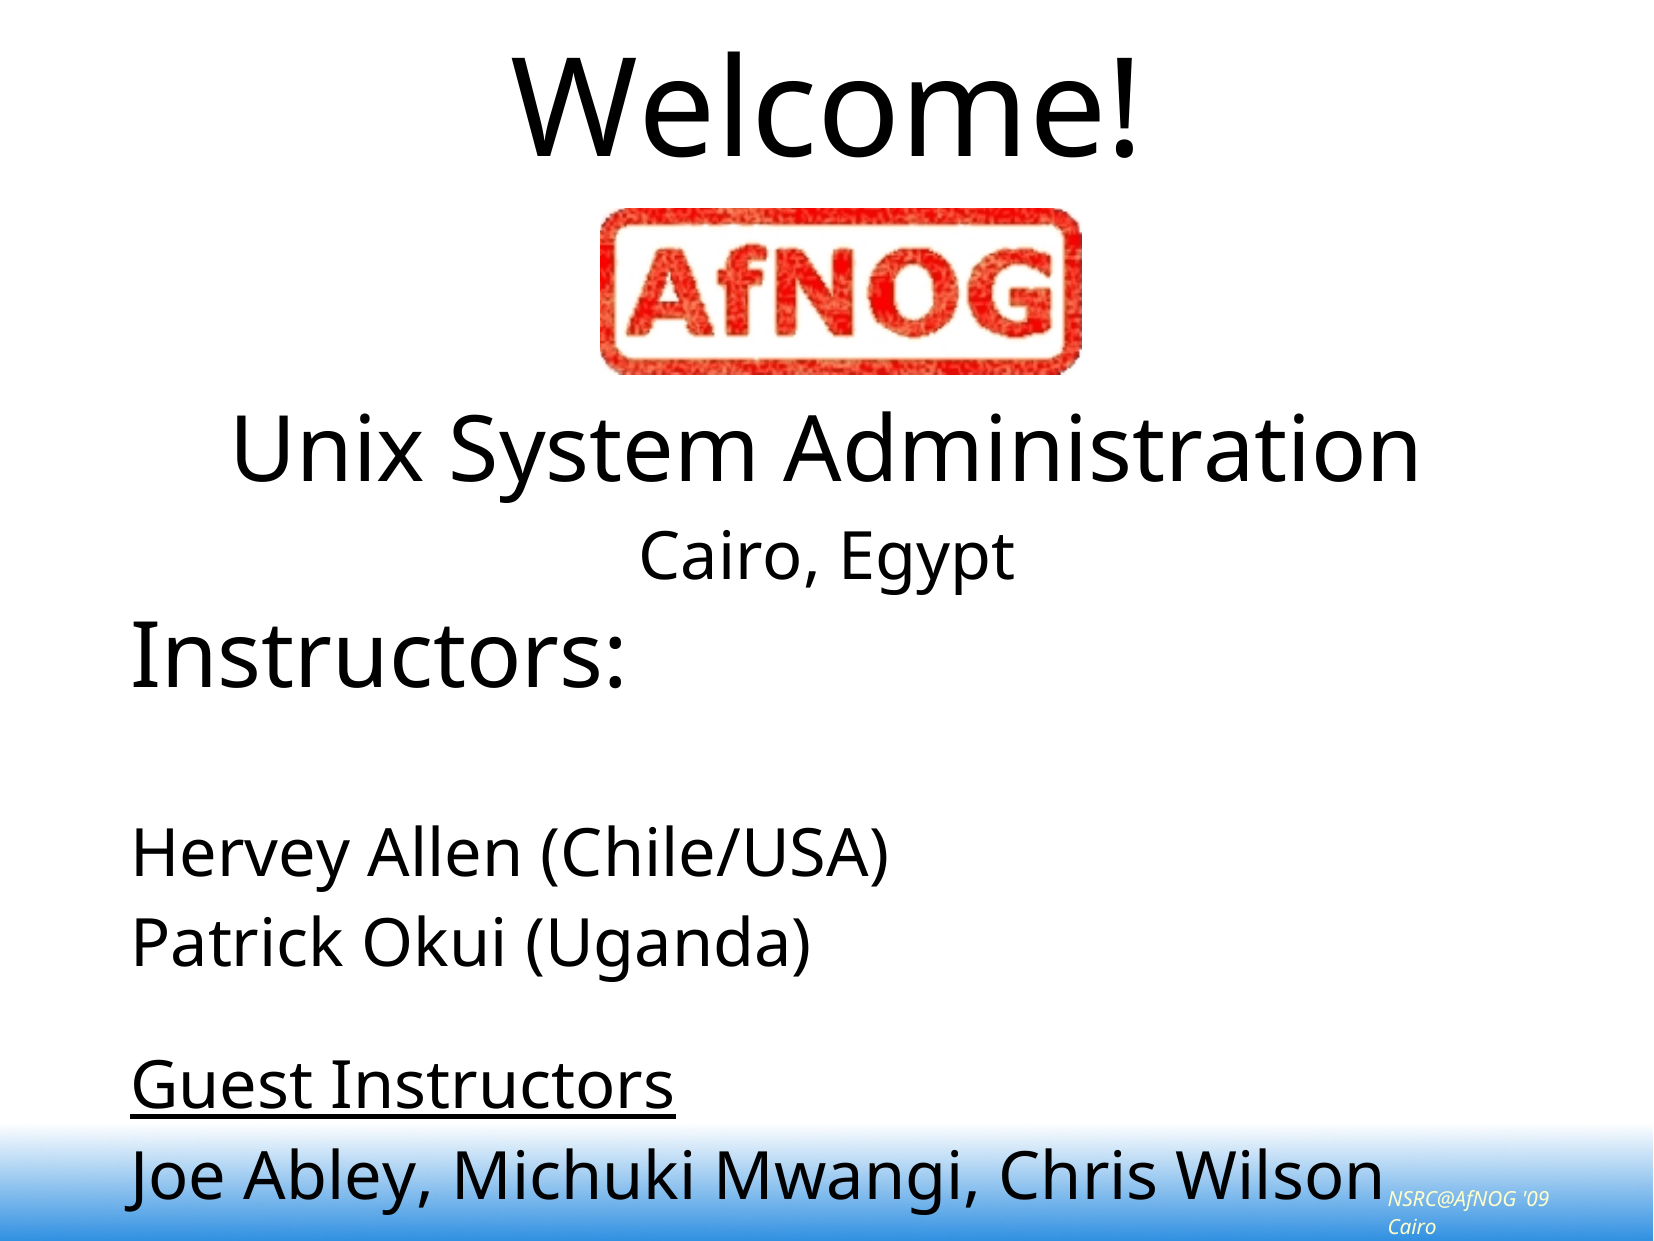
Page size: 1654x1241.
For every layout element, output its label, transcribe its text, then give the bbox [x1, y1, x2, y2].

picture [0, 1122, 1653, 1241]
title Welcome! Unix System Administration Cairo, Egypt [121, 41, 1534, 568]
list Instructors: Hervey Allen (Chile/USA) Patrick Okui (Uganda) Guest Instructors Joe Abley, Michuki Mwangi, Chris Wilson [112, 589, 1552, 1129]
picture [600, 208, 1082, 376]
